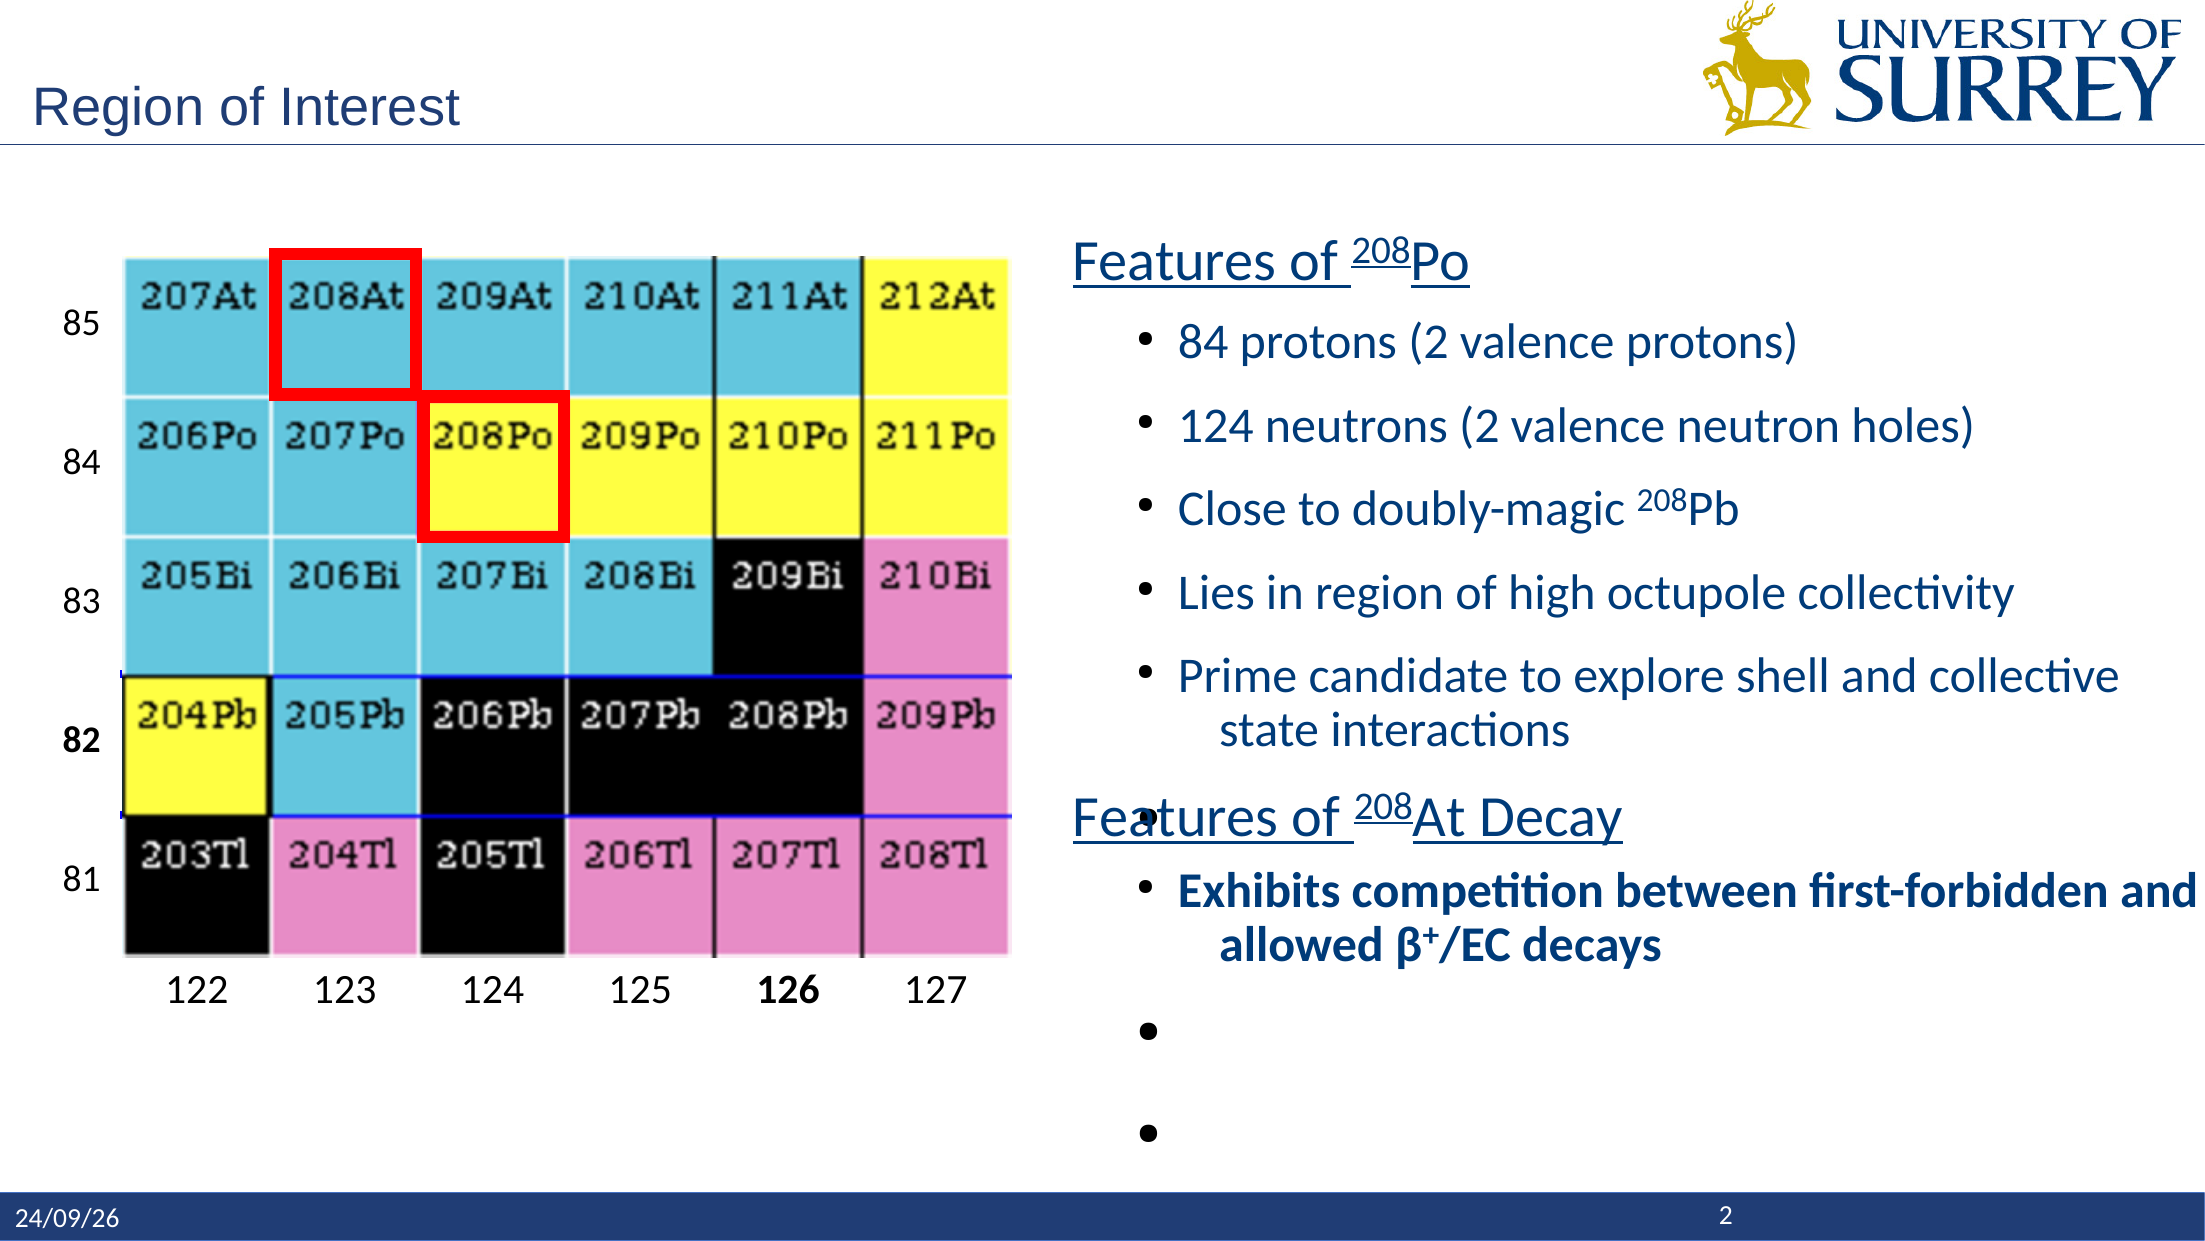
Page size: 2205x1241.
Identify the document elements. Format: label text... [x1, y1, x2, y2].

list 84 protons (2 valence protons) 124 neutrons (2 valence neutron holes) Close to doubly-magic 208Pb Lies in region of high octupole collectivity Prime candidate to explore shell and collective state interactions [1136, 315, 2200, 784]
text_box Features of 208At Decay [1057, 771, 1825, 857]
text_box 122 [137, 953, 257, 1027]
text_box 123 [285, 953, 405, 1027]
picture [430, 403, 558, 531]
text_box 84 [0, 429, 163, 497]
text_box 23/11/2020 [0, 1183, 496, 1241]
text_box 85 [0, 290, 163, 358]
text_box 124 [433, 953, 552, 1027]
text_box Region of Interest [17, 68, 480, 147]
picture [282, 260, 410, 388]
text_box 127 [876, 953, 996, 1027]
text_box Features of 208Po [1057, 214, 1825, 301]
text_box 126 [728, 953, 848, 1027]
text_box Exhibits competition between first-forbidden and allowed β+/EC decays [1136, 864, 2200, 998]
text_box [1703, 1180, 2200, 1241]
text_box 82 [0, 707, 163, 775]
text_box 125 [580, 953, 700, 1027]
text_box 81 [0, 846, 163, 914]
picture [122, 256, 1012, 958]
text_box 83 [0, 568, 163, 636]
